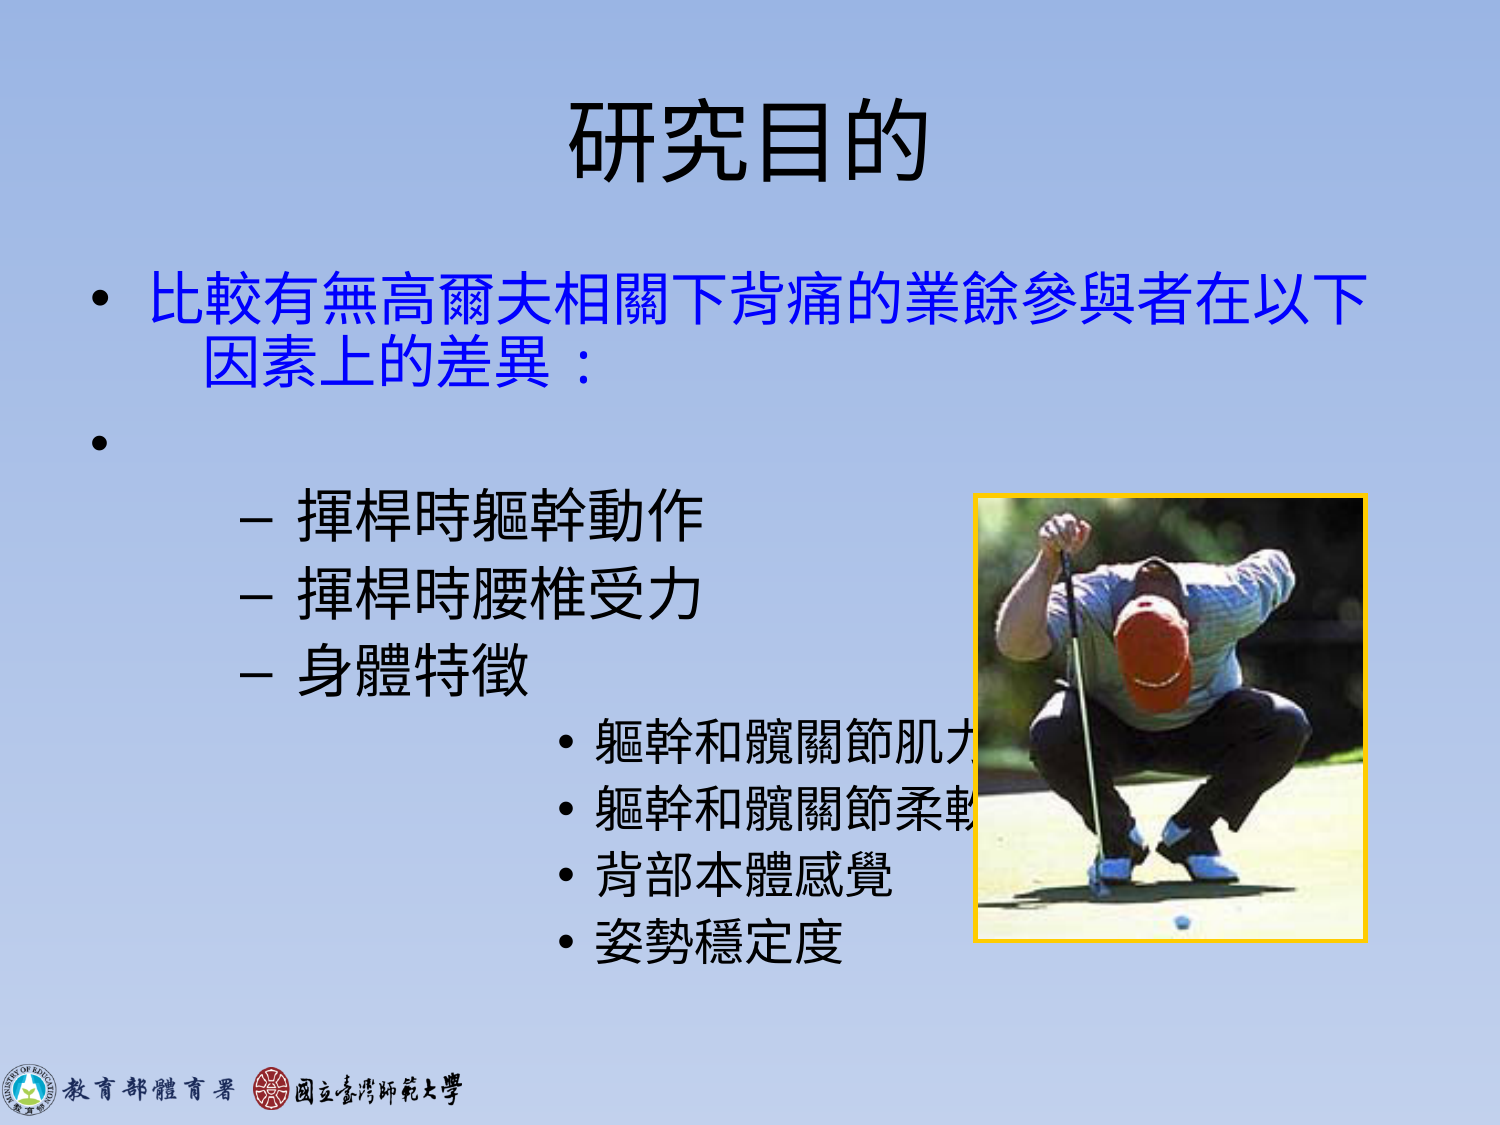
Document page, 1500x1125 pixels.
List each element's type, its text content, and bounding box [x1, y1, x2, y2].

picture [977, 498, 1364, 939]
list 比較有無高爾夫相關下背痛的業餘參與者在以下因素上的差異: 揮桿時軀幹動作 揮桿時腰椎受力 身體特徵 軀幹和髖關節肌力 軀幹和髖關節柔軟度 背部本體感覺 姿勢穩定度 [75, 262, 1426, 1005]
title 研究目的 [75, 45, 1426, 233]
